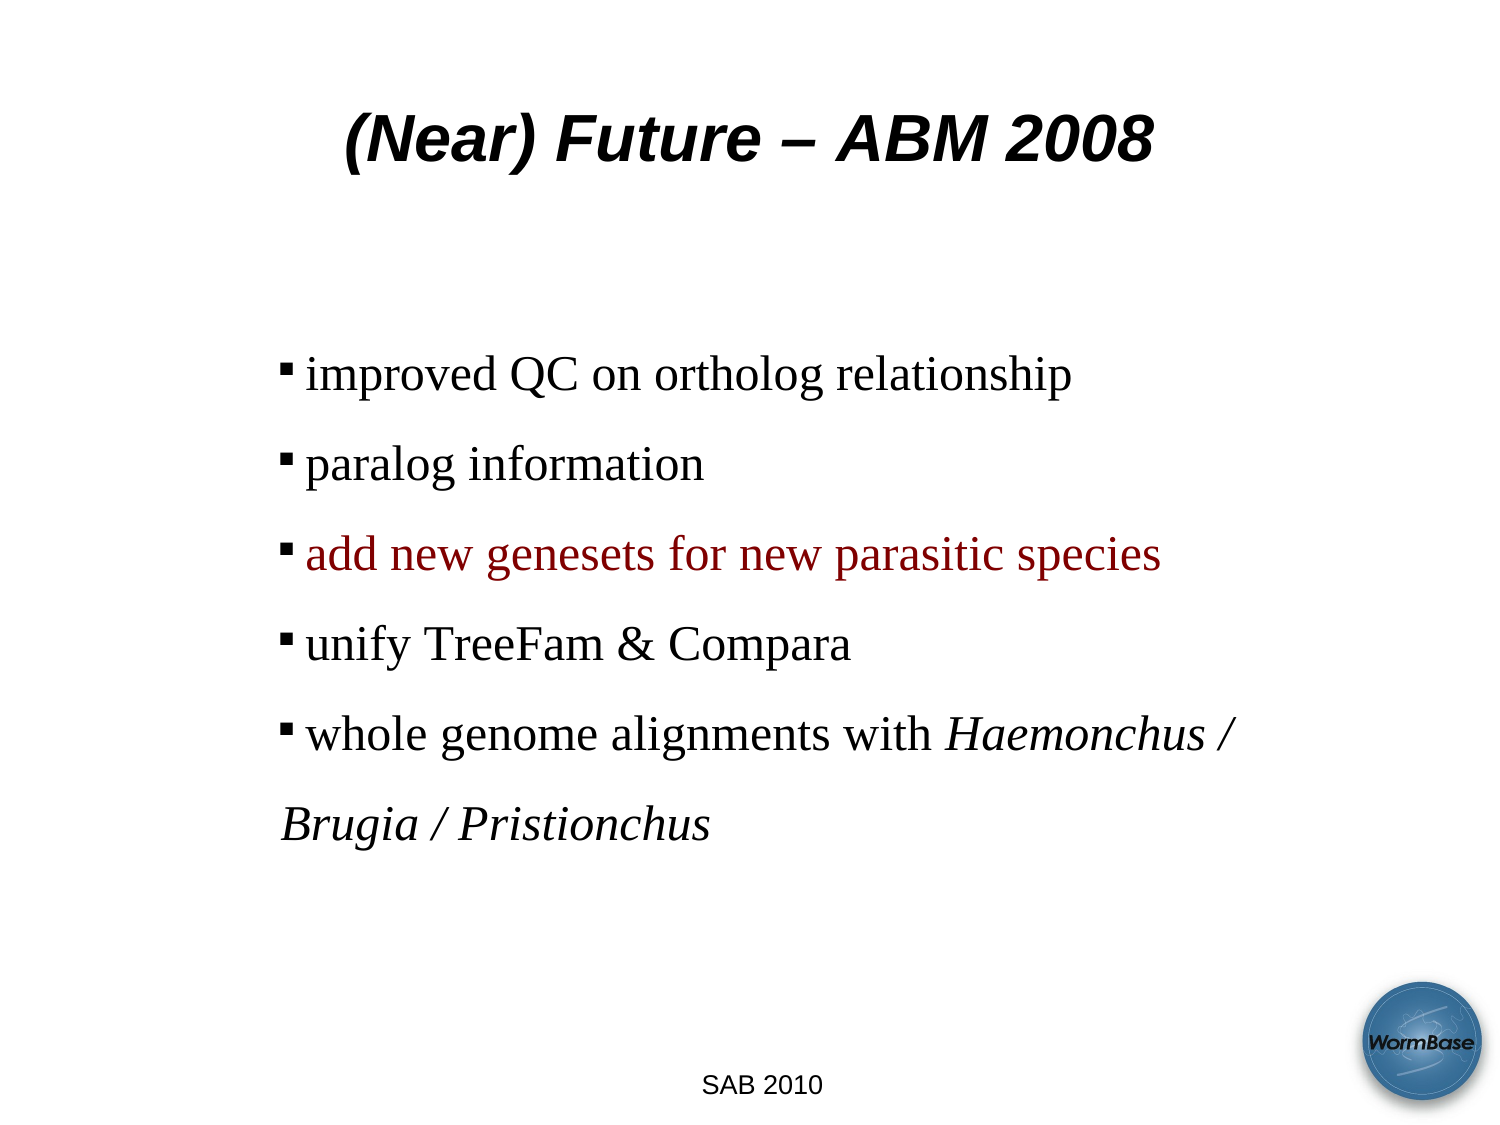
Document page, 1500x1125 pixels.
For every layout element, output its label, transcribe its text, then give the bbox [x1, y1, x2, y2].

picture [1343, 968, 1500, 1125]
text_box improved QC on ortholog relationship paralog information add new genesets for new parasitic species unify TreeFam & Compara whole genome alignments with Haemonchus / Brugia / Pristionchus [265, 302, 1309, 945]
title (Near) Future – ABM 2008 [75, 44, 1425, 233]
